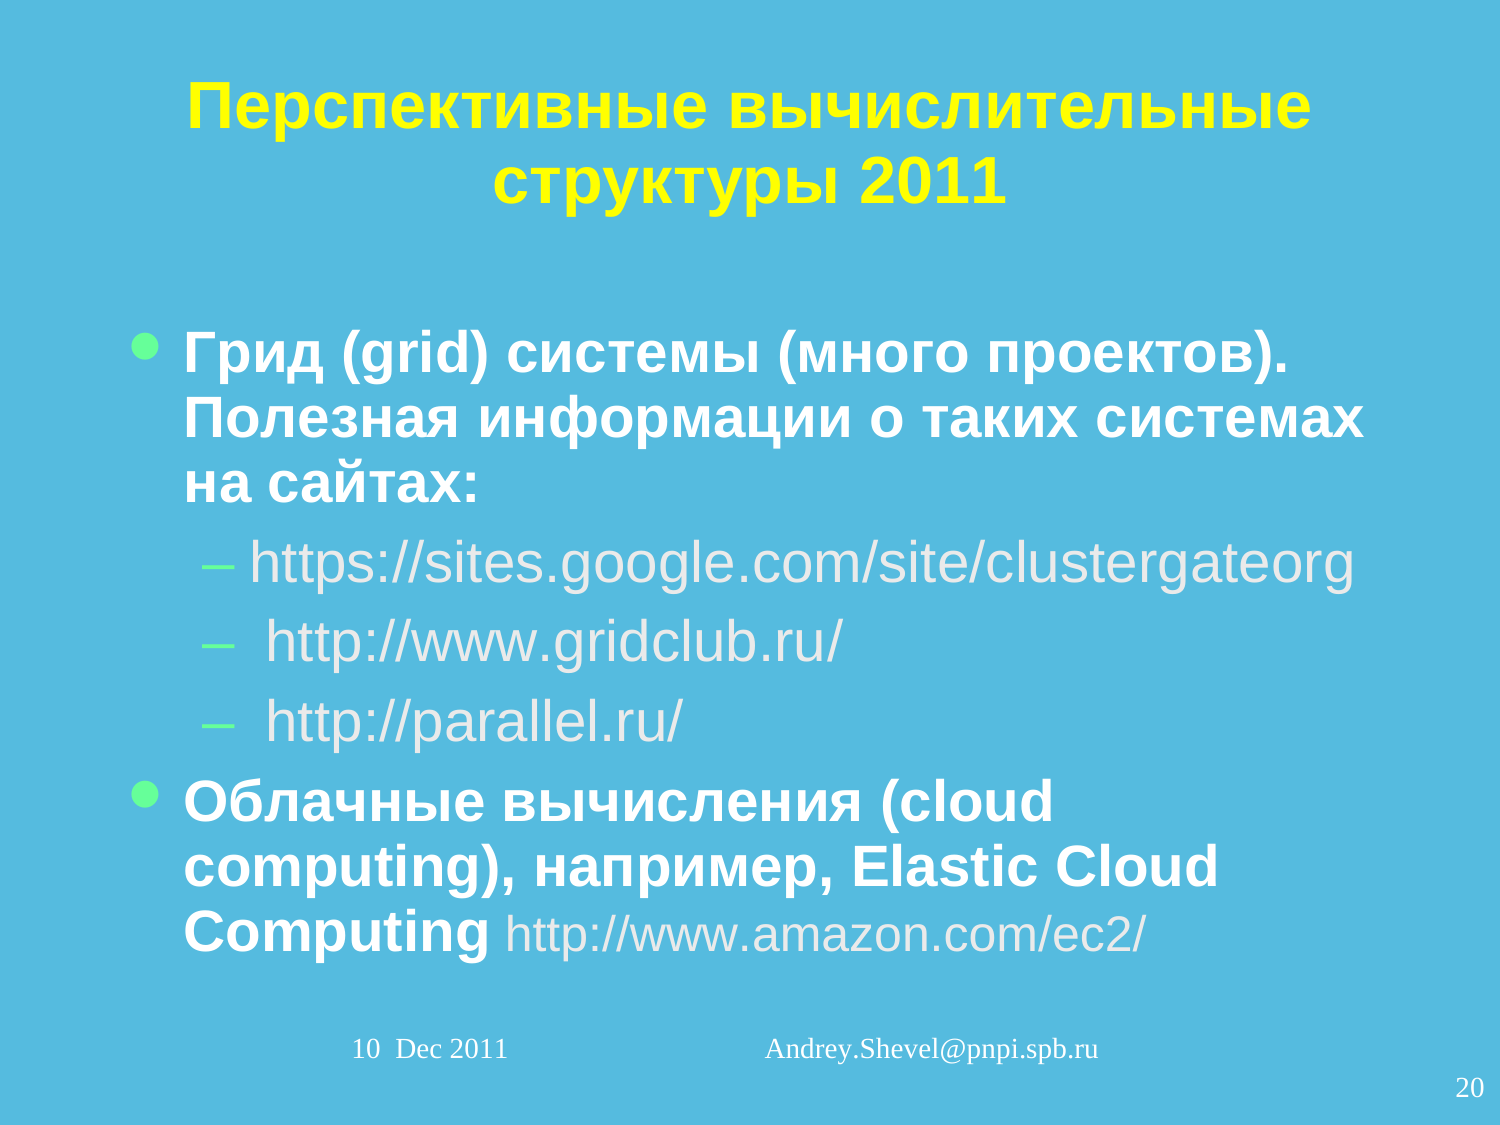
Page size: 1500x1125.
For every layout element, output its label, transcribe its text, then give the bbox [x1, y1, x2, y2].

list Грид (grid) системы (много проектов). Полезная информации о таких системах на сайтах: https://sites.google.com/site/clustergateorg http://www.gridclub.ru/ http://parallel.ru/ Облачные вычисления (cloud computing), например, Elastic Cloud Computing http://www.amazon.com/ec2/ [112, 312, 1388, 988]
title Перспективные вычислительные структуры 2011 [112, 37, 1388, 225]
